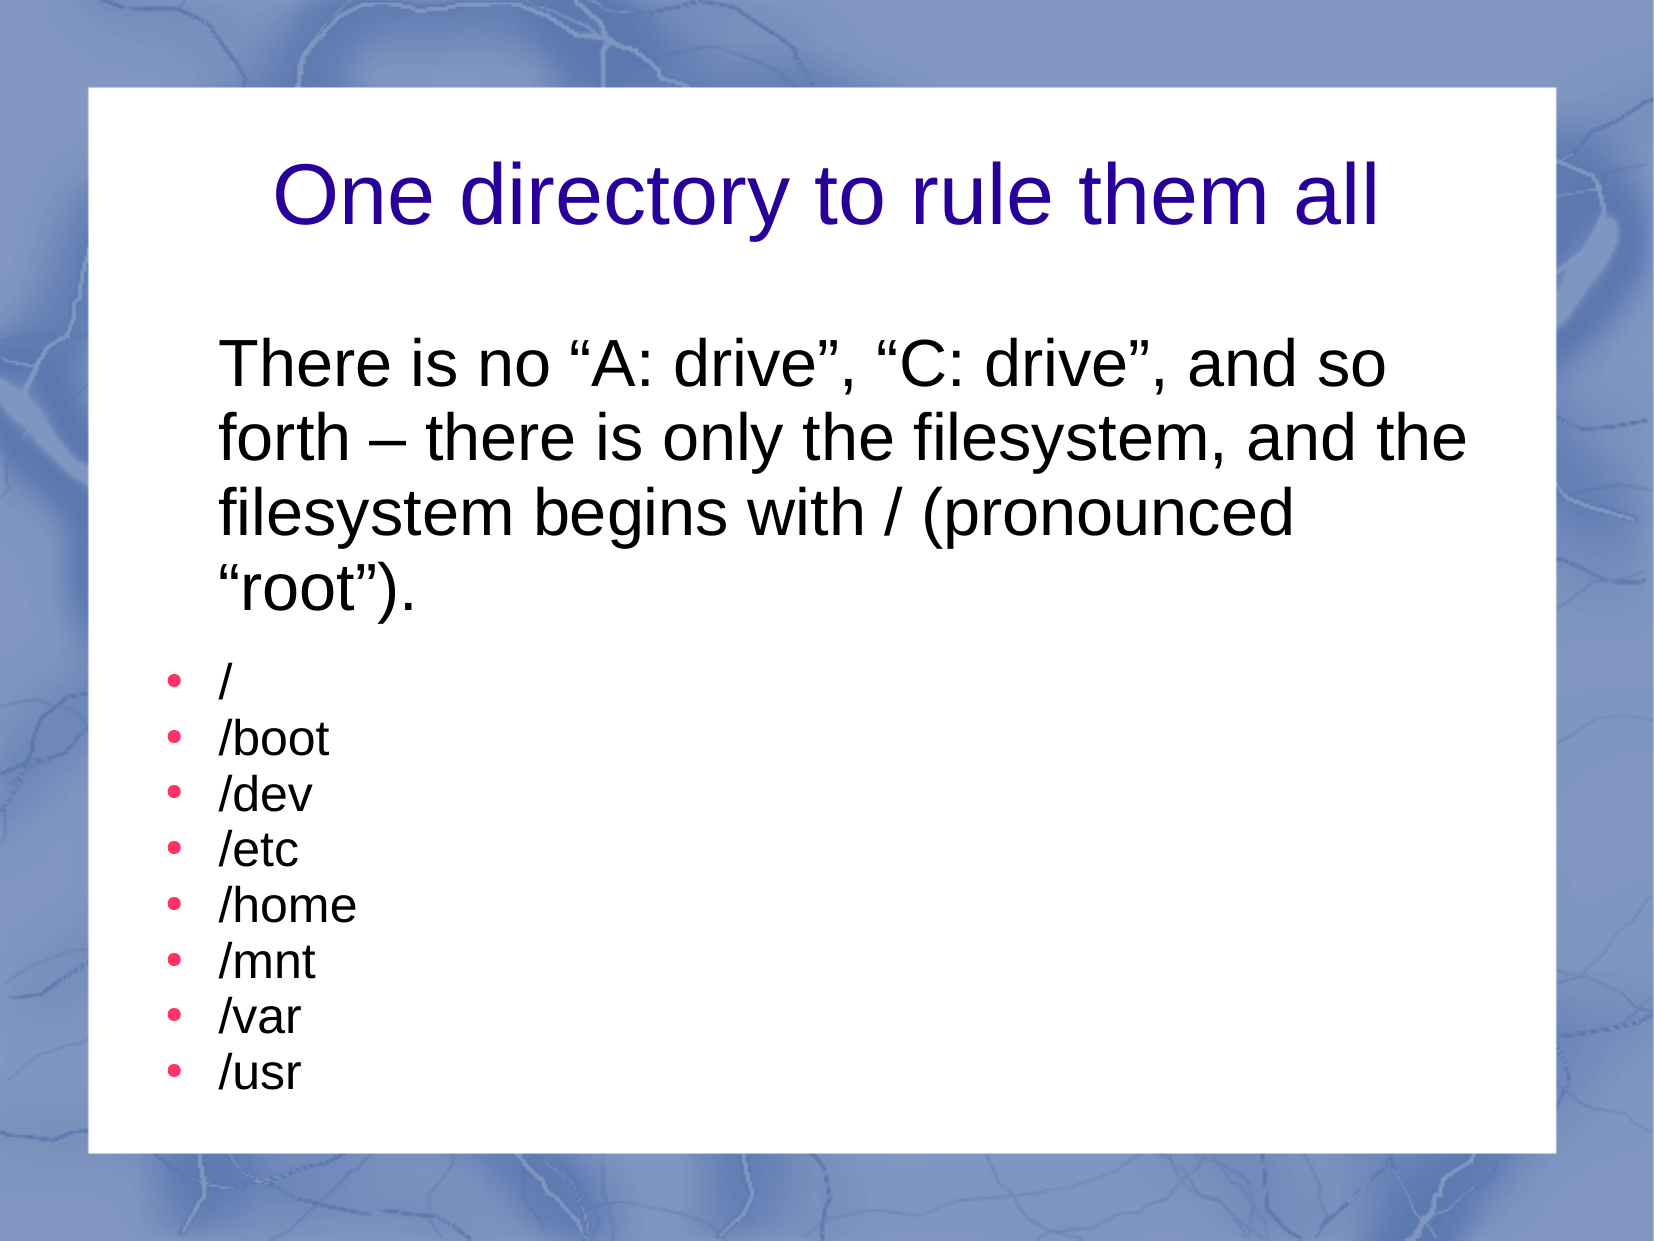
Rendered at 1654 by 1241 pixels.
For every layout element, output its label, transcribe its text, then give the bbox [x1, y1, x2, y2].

picture [0, 0, 1654, 1241]
title One directory to rule them all [118, 90, 1536, 298]
list There is no “A: drive”, “C: drive”, and so forth – there is only the filesystem, and the filesystem begins with / (pronounced “root”). / /boot /dev /etc /home /mnt /var /usr [147, 325, 1506, 1232]
